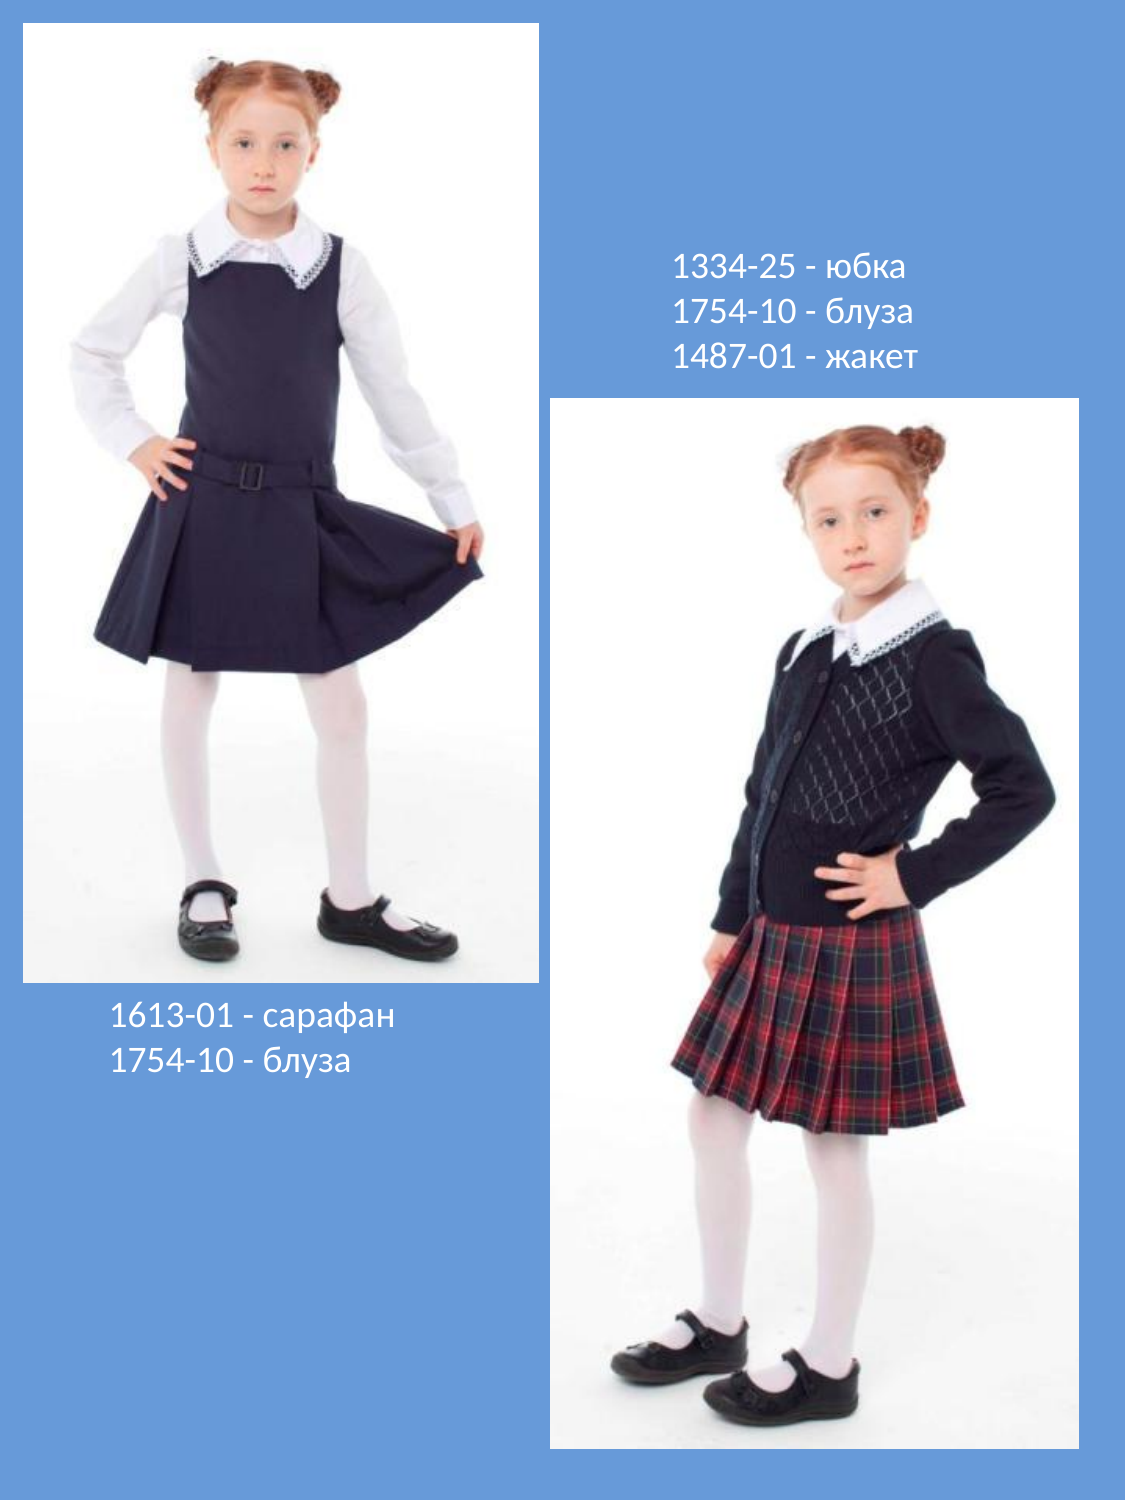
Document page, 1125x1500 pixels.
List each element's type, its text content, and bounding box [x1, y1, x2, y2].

text_box 1334-25 - юбка 1754-10 - блуза 1487-01 - жакет [656, 128, 1043, 399]
picture [550, 398, 1079, 1449]
text_box 1613-01 - сарафан 1754-10 - блуза [93, 855, 481, 1125]
picture [23, 23, 539, 983]
